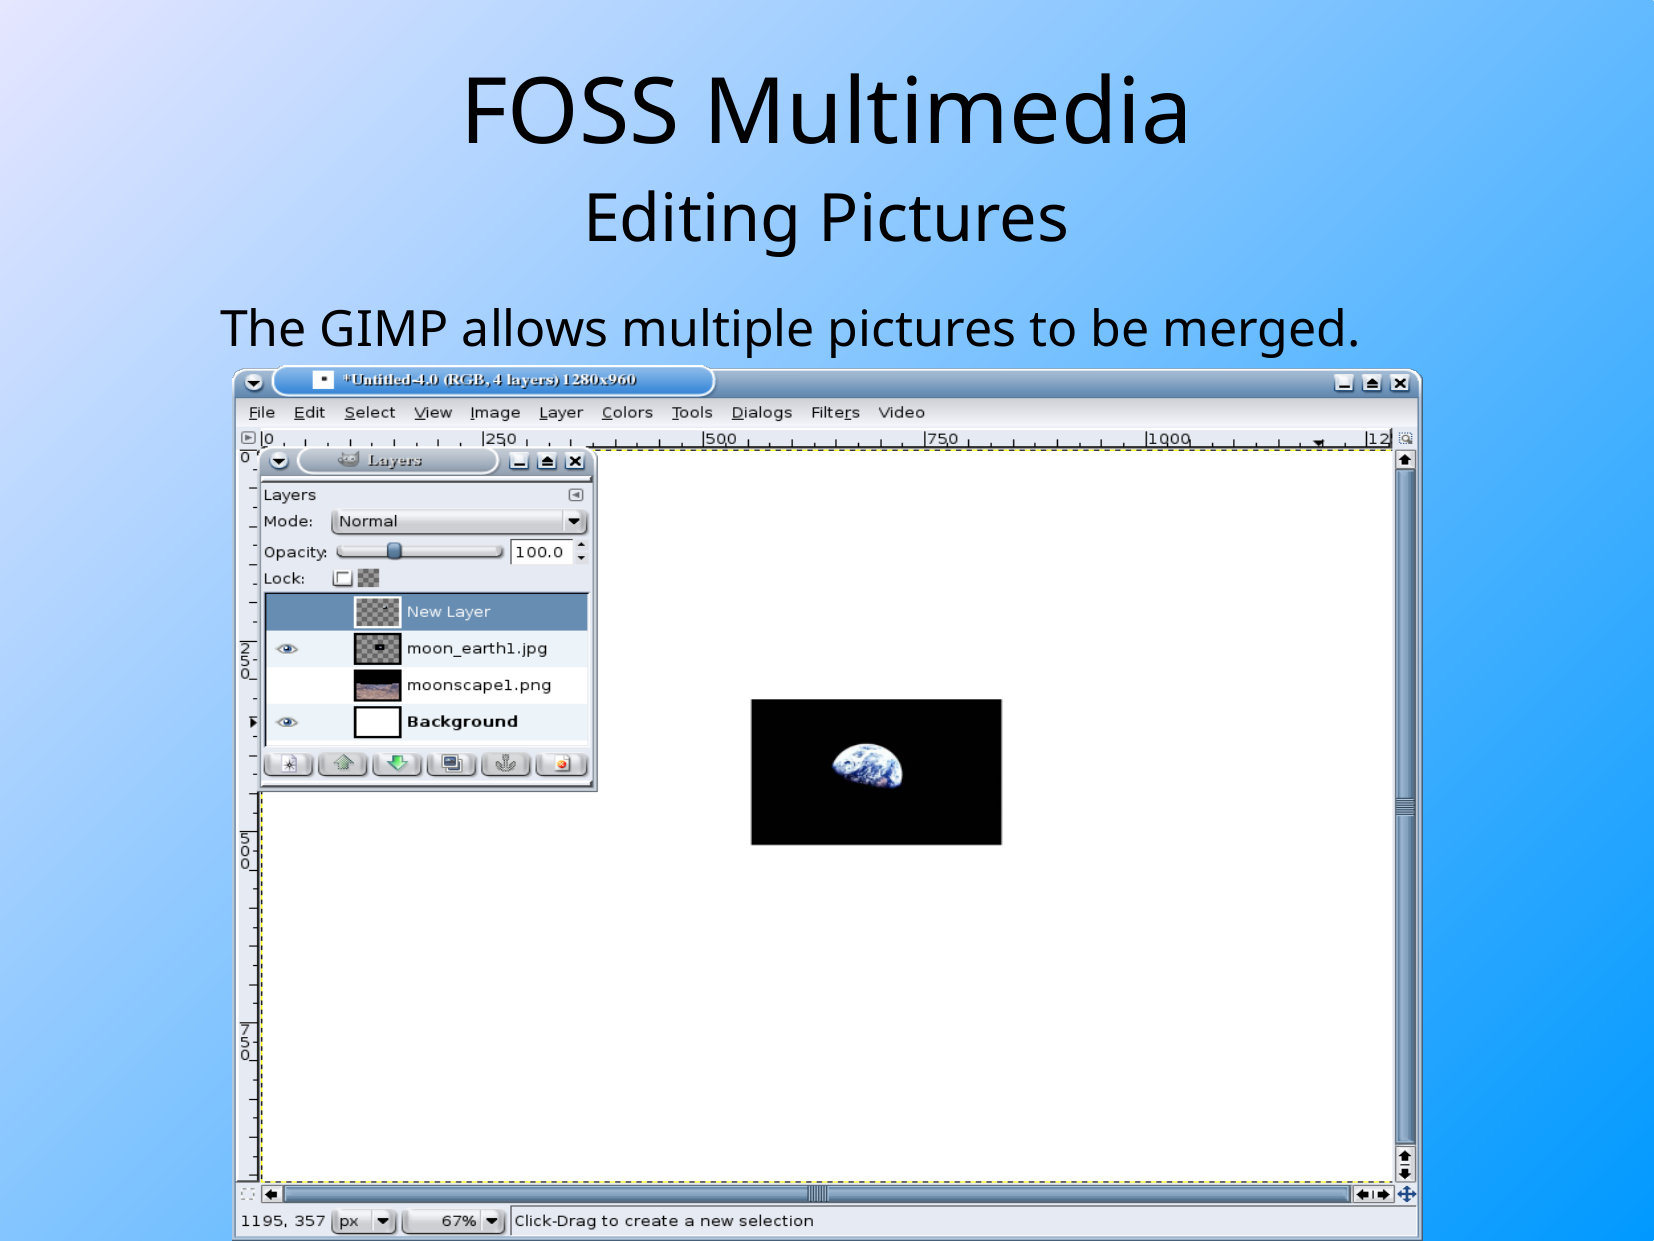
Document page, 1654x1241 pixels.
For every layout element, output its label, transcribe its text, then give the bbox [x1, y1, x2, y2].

picture [232, 366, 1423, 1241]
title FOSS Multimedia Editing Pictures [82, 50, 1571, 256]
text_box The GIMP allows multiple pictures to be merged. [205, 285, 1456, 366]
